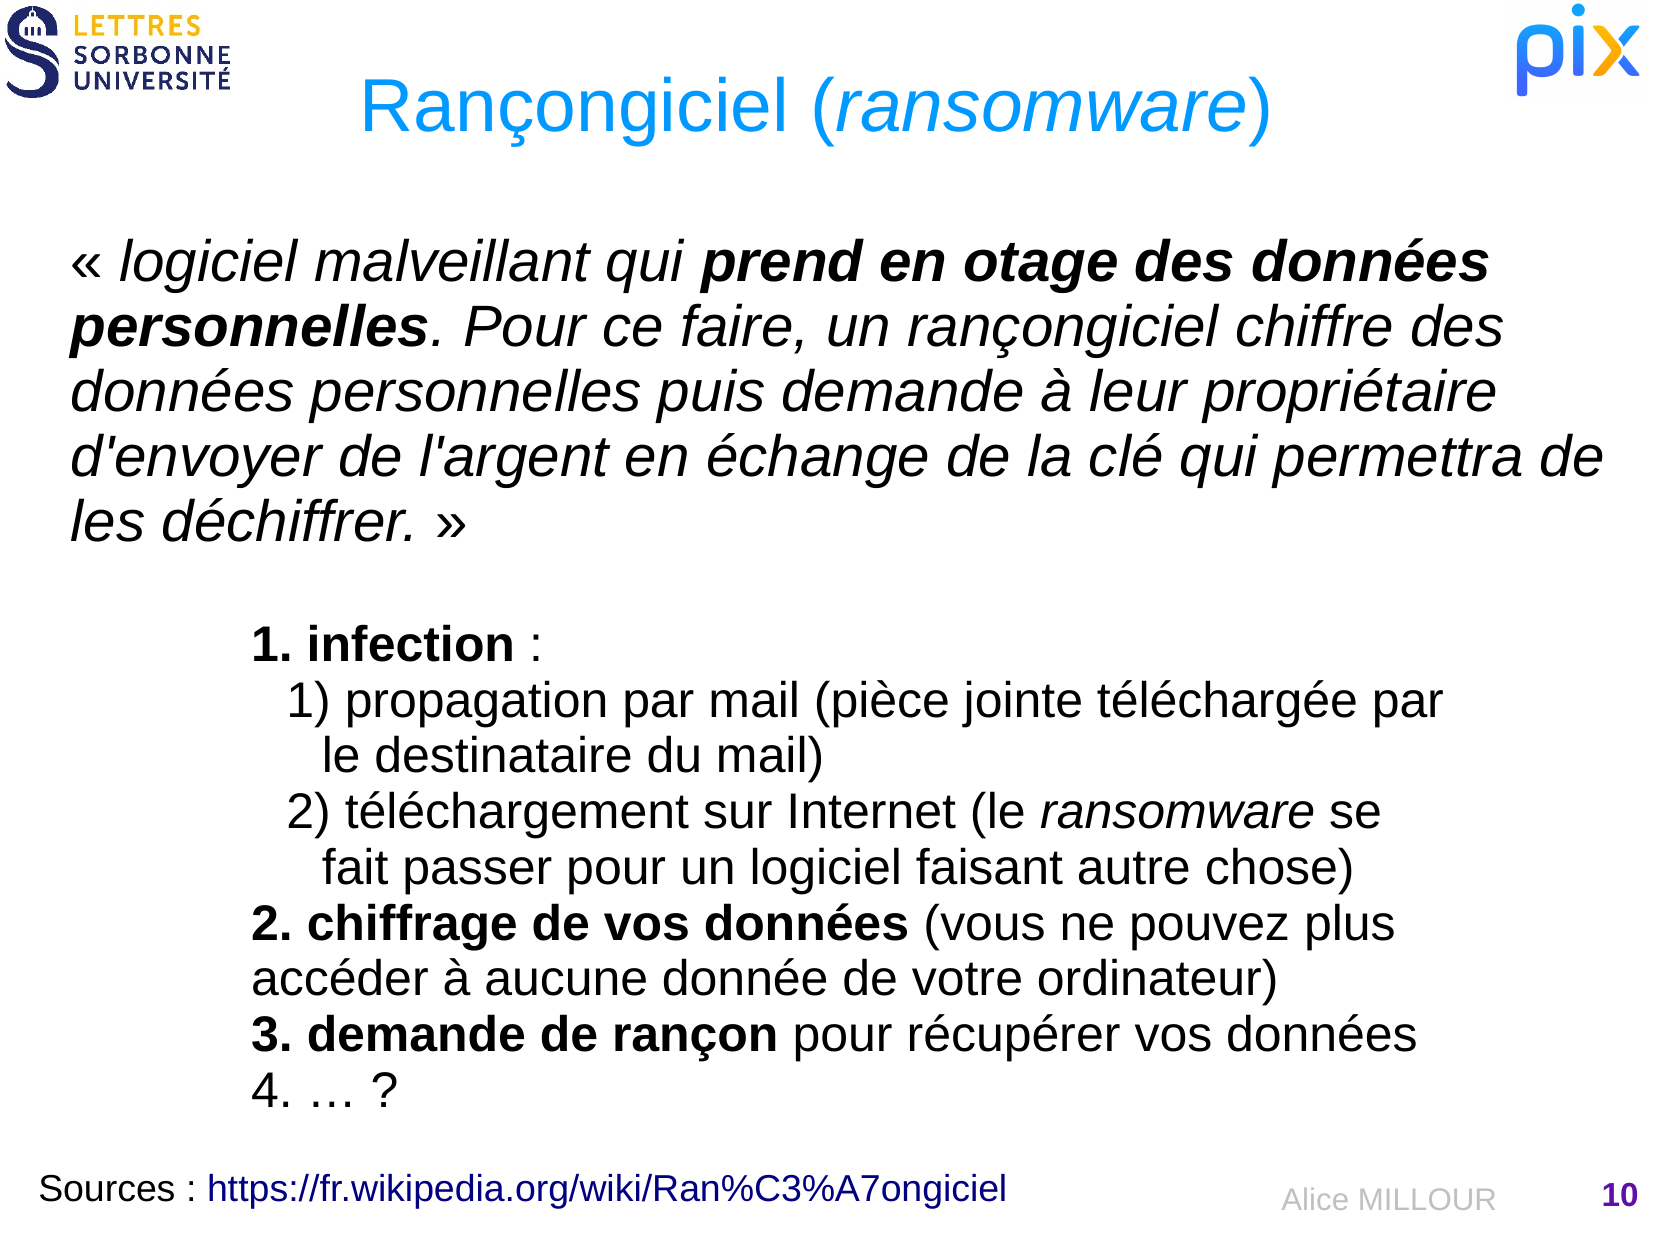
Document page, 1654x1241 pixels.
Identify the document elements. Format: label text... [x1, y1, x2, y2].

list « logiciel malveillant qui prend en otage des données personnelles. Pour ce faire, un rançongiciel chiffre des données personnelles puis demande à leur propriétaire d'envoyer de l'argent en échange de la clé qui permettra de les déchiffrer. » [0, 228, 1610, 948]
text_box Sources : https://fr.wikipedia.org/wiki/Ran%C3%A7ongiciel [23, 1160, 1400, 1241]
title Rançongiciel (ransomware) [82, 2, 1571, 210]
picture [5, 6, 82, 98]
text_box 1. infection : propagation par mail (pièce jointe téléchargée par le destinataire du mail) téléchargement sur Internet (le ransomware se fait passer pour un logiciel faisant autre chose) 2. chiffrage de vos données (vous ne pouvez plus accéder à aucune donnée de votre ordinateur) 3. demande de rançon pour récupérer vos données 4. … ? [236, 608, 1462, 1182]
picture [1571, 2, 1648, 98]
